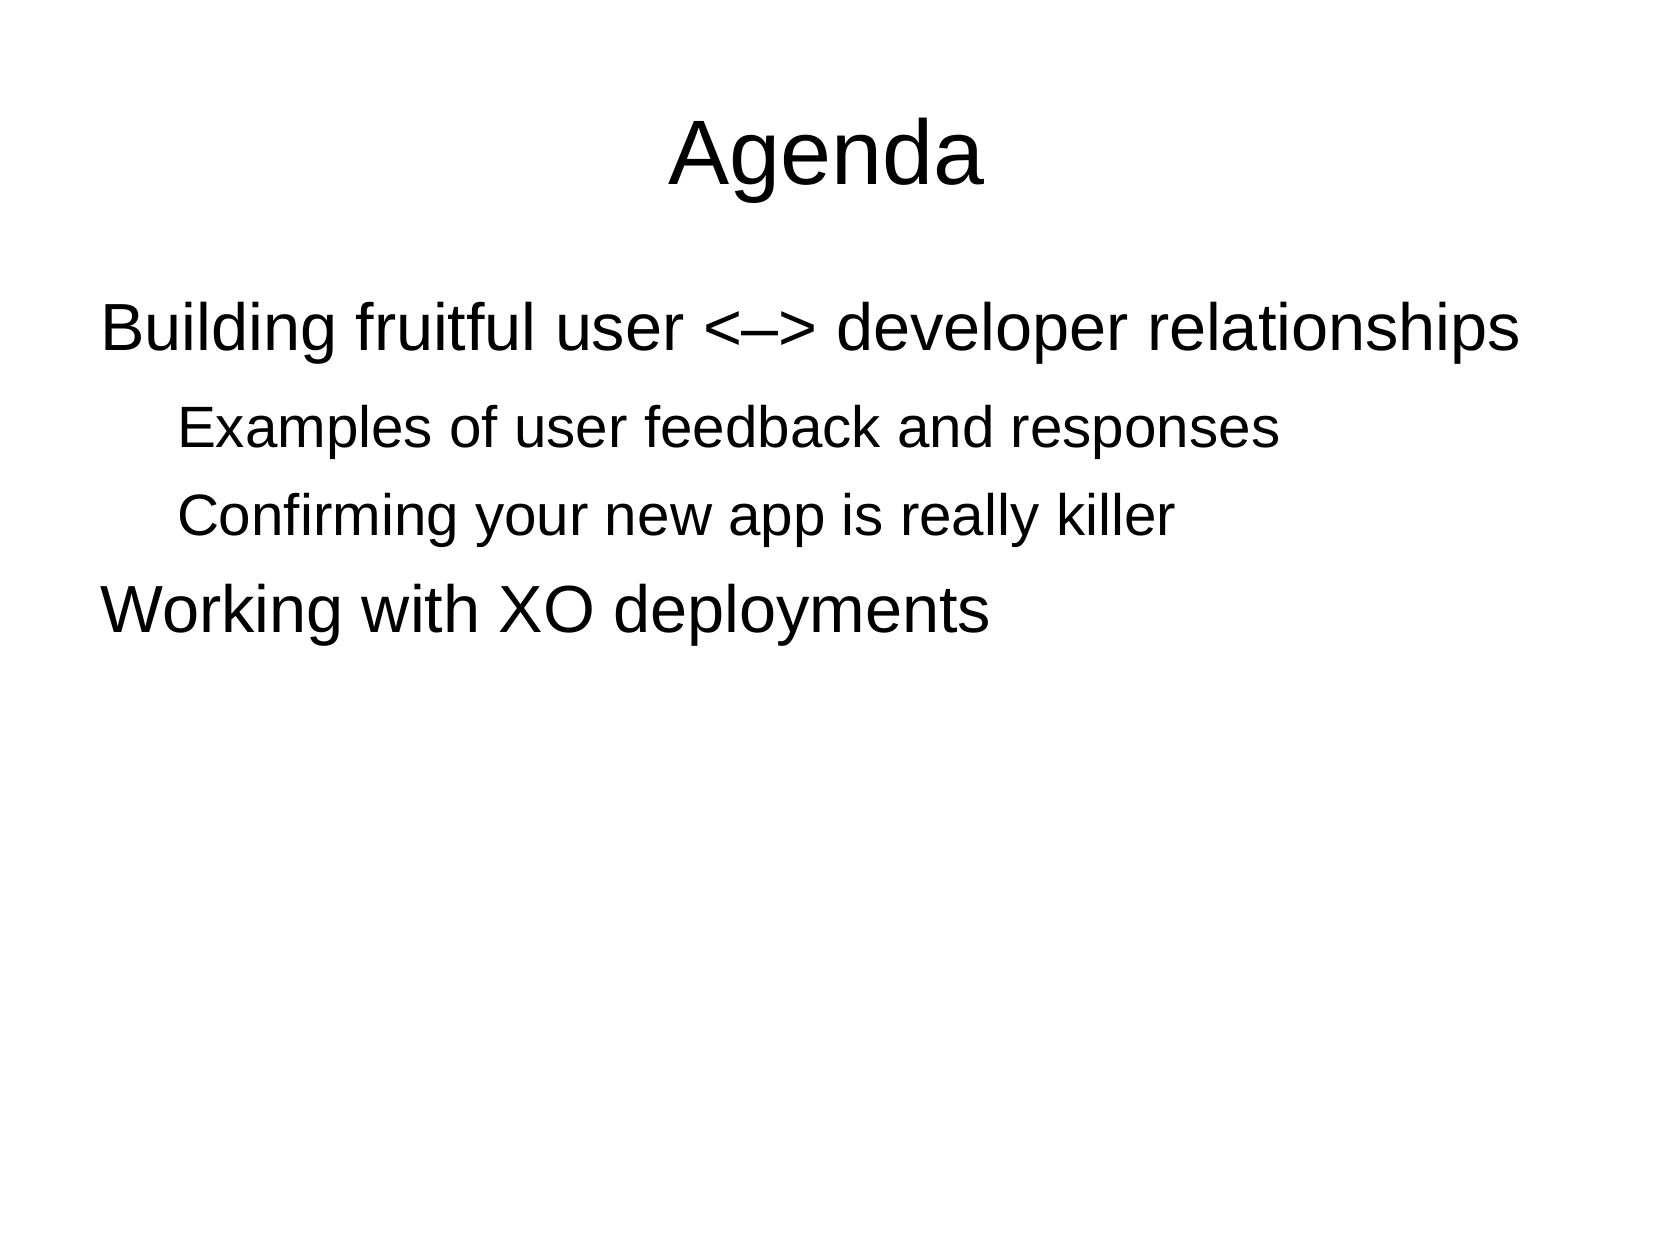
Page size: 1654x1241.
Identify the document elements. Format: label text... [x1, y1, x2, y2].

list Building fruitful user <–> developer relationships Examples of user feedback and responses Confirming your new app is really killer Working with XO deployments [82, 290, 1571, 1094]
title Agenda [82, 56, 1571, 250]
